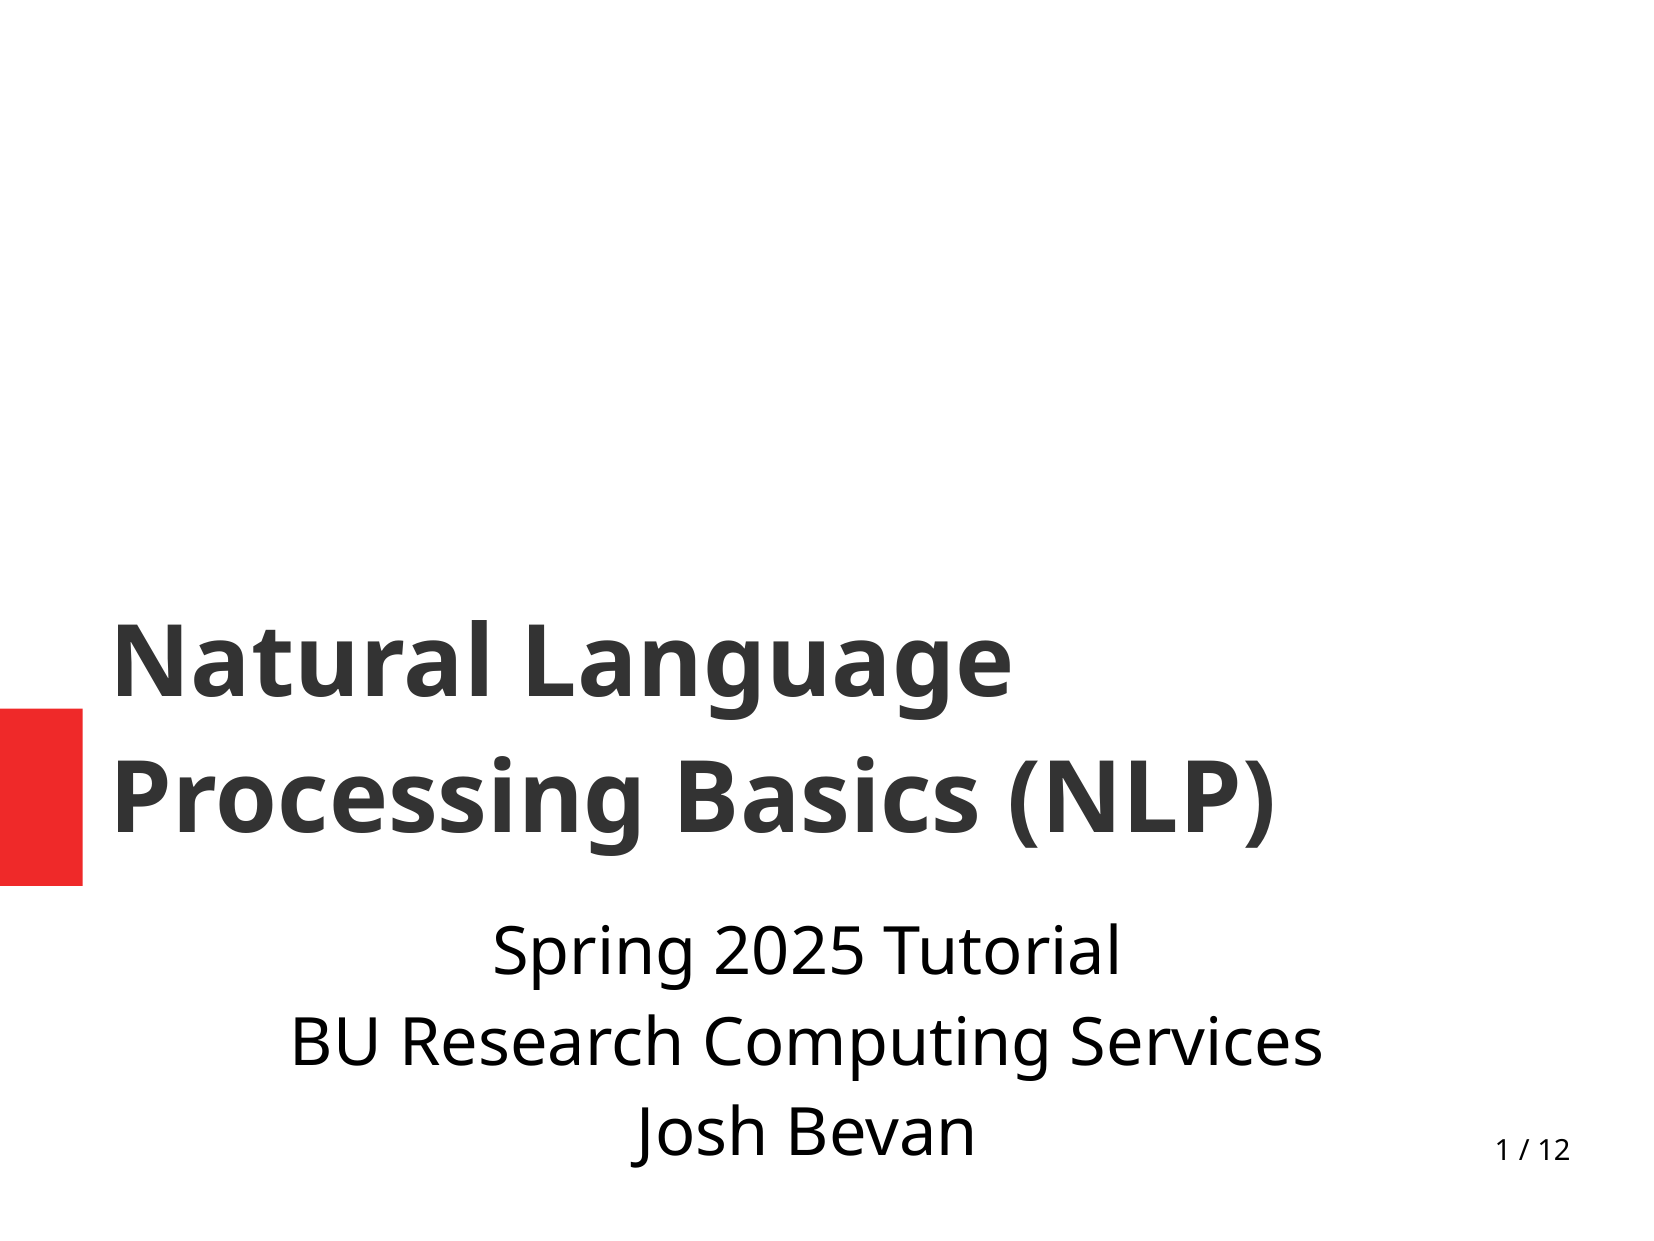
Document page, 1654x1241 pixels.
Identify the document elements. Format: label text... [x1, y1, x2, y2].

title Natural Language Processing Basics (NLP) [109, 551, 1516, 901]
subtitle Spring 2025 Tutorial BU Research Computing Services Josh Bevan [105, 922, 1511, 1156]
